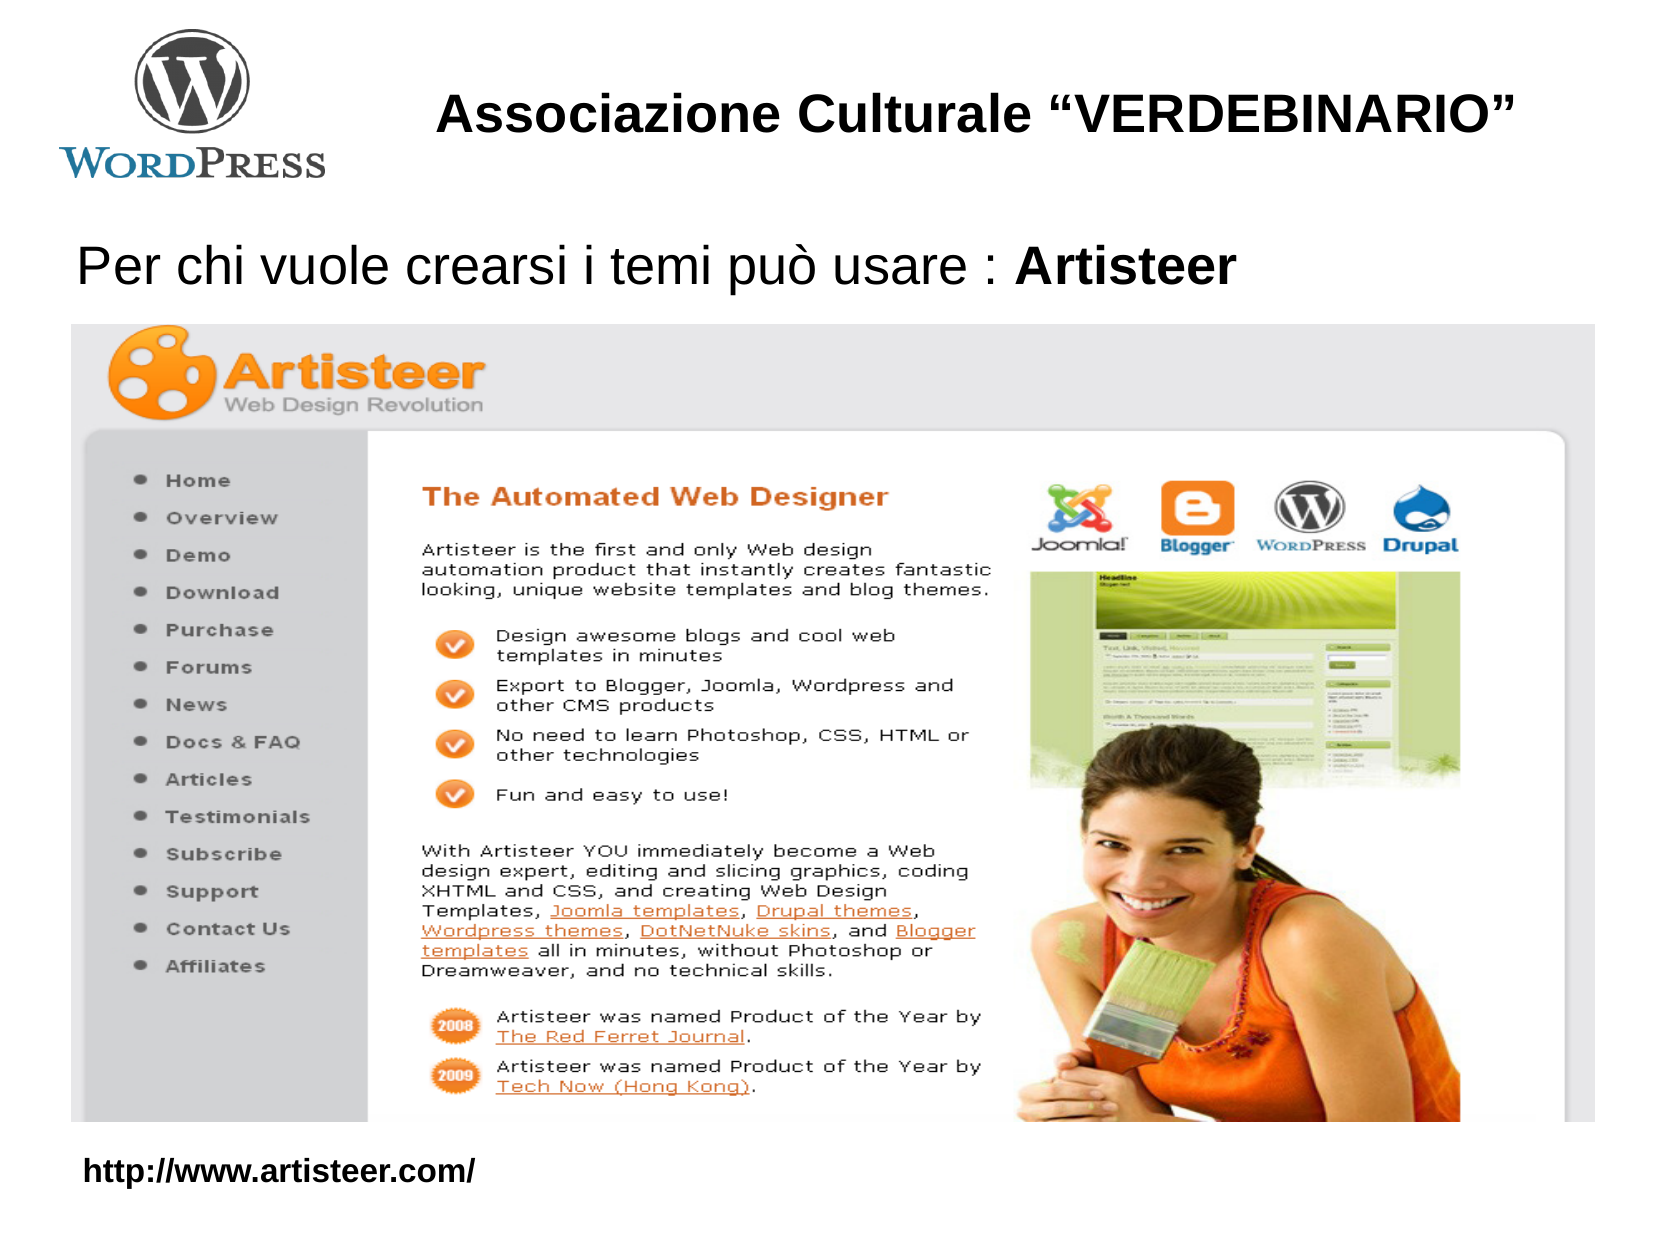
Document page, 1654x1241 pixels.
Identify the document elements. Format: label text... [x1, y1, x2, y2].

title Associazione Culturale “VERDEBINARIO” [383, 50, 1571, 178]
subtitle Per chi vuole crearsi i temi può usare : Artisteer [76, 206, 1565, 324]
picture [71, 324, 1595, 1123]
title http://www.artisteer.com/ [82, 1122, 1064, 1221]
picture [59, 29, 325, 178]
